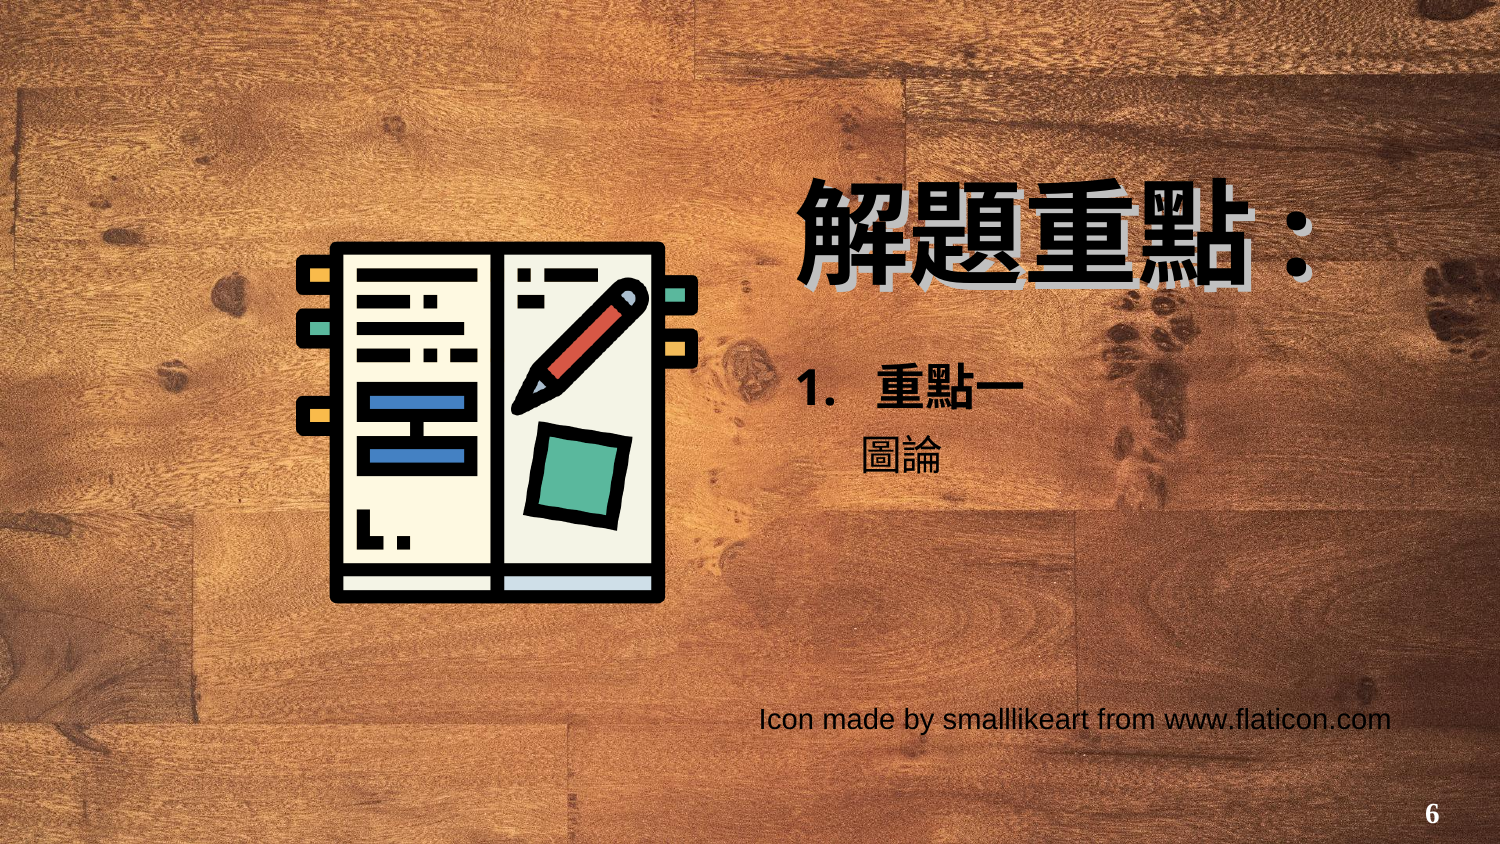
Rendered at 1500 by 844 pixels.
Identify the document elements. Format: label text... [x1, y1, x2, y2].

title 解題重點: [779, 122, 1311, 314]
text_box Icon made by smalllikeart from www.flaticon.com [744, 693, 1407, 743]
subtitle 1. 重點一 圖論 [779, 338, 1378, 642]
slide_number 6 [1410, 779, 1500, 844]
picture [296, 221, 698, 623]
